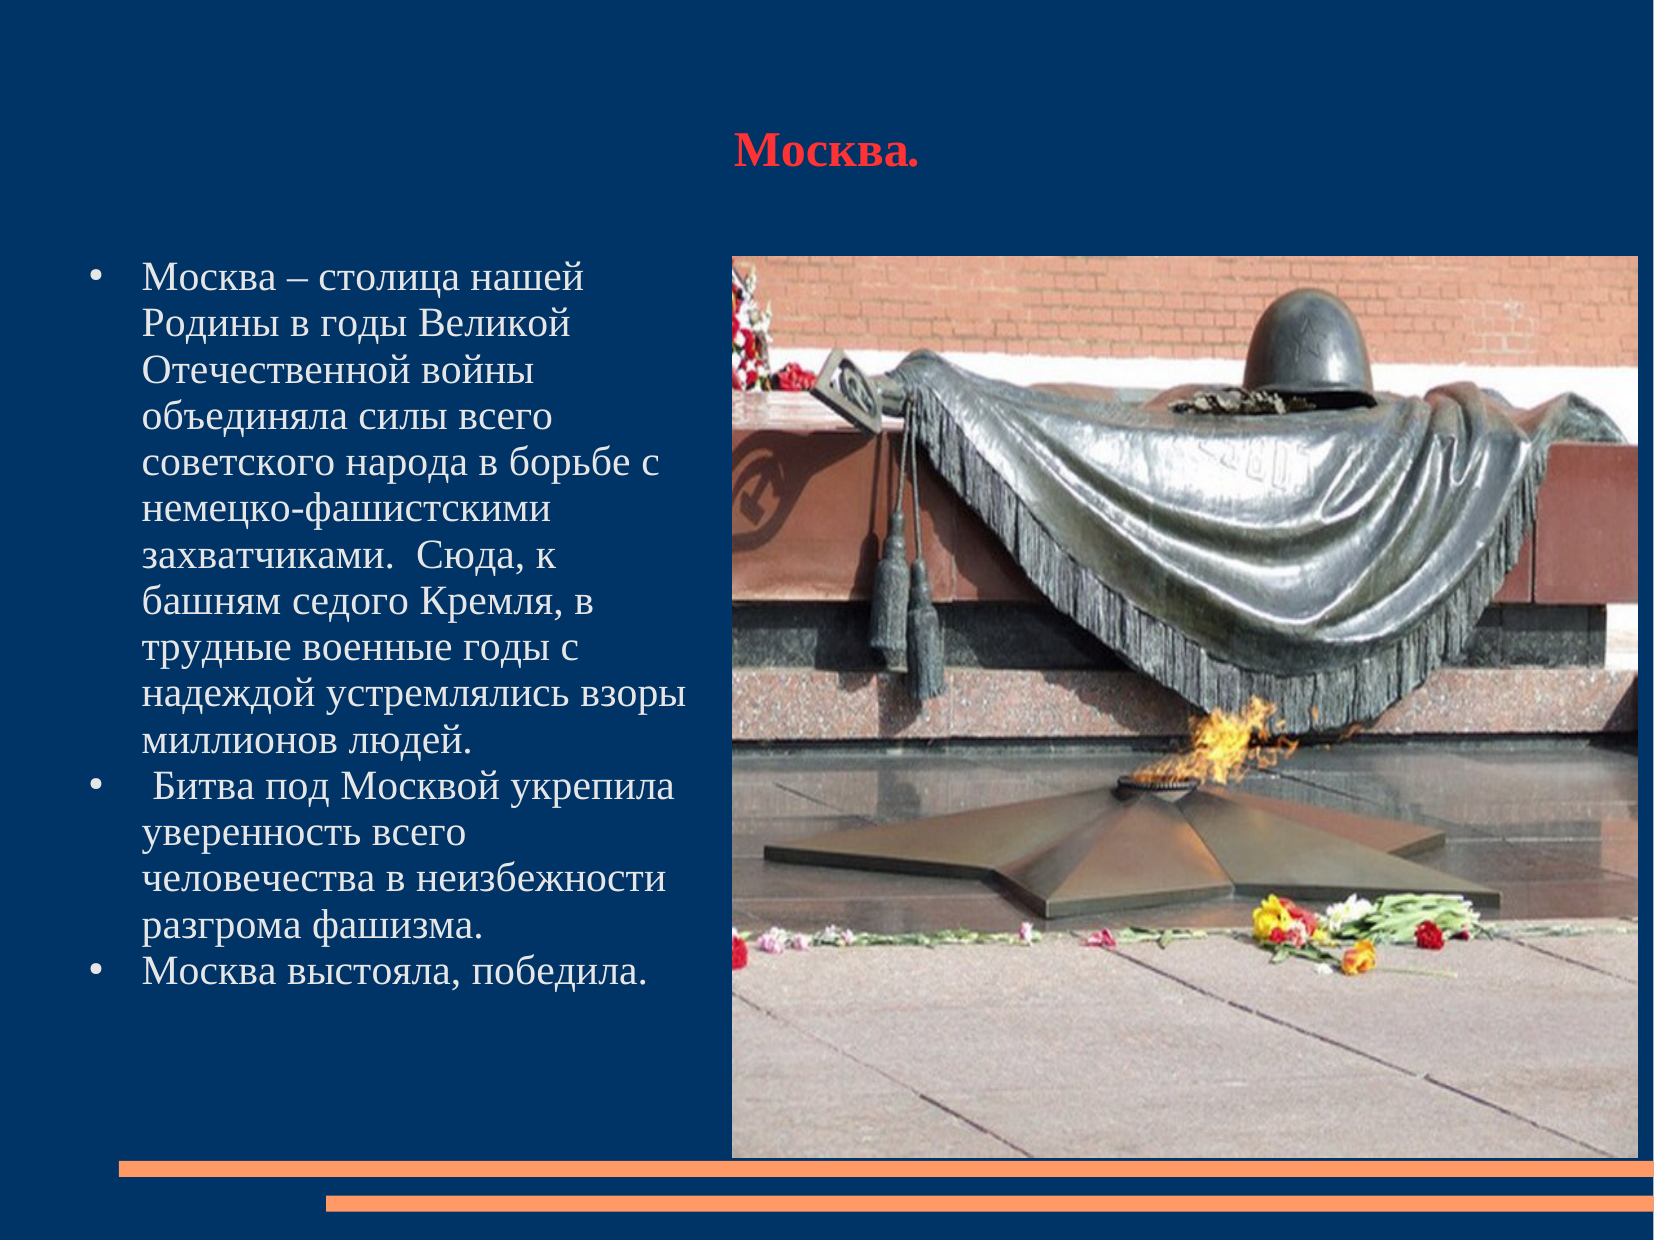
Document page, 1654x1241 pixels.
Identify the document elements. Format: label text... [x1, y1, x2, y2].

picture [732, 256, 1638, 1158]
list Москва – столица нашей Родины в годы Великой Отечественной войны объединяла силы всего советского народа в борьбе с немецко-фашистскими захватчиками. Сюда, к башням седого Кремля, в трудные военные годы с надеждой устремлялись взоры миллионов людей. Битва под Москвой укрепила уверенность всего человечества в неизбежности разгрома фашизма. Москва выстояла, победила. [70, 253, 697, 1072]
title Москва. [121, 46, 1534, 254]
